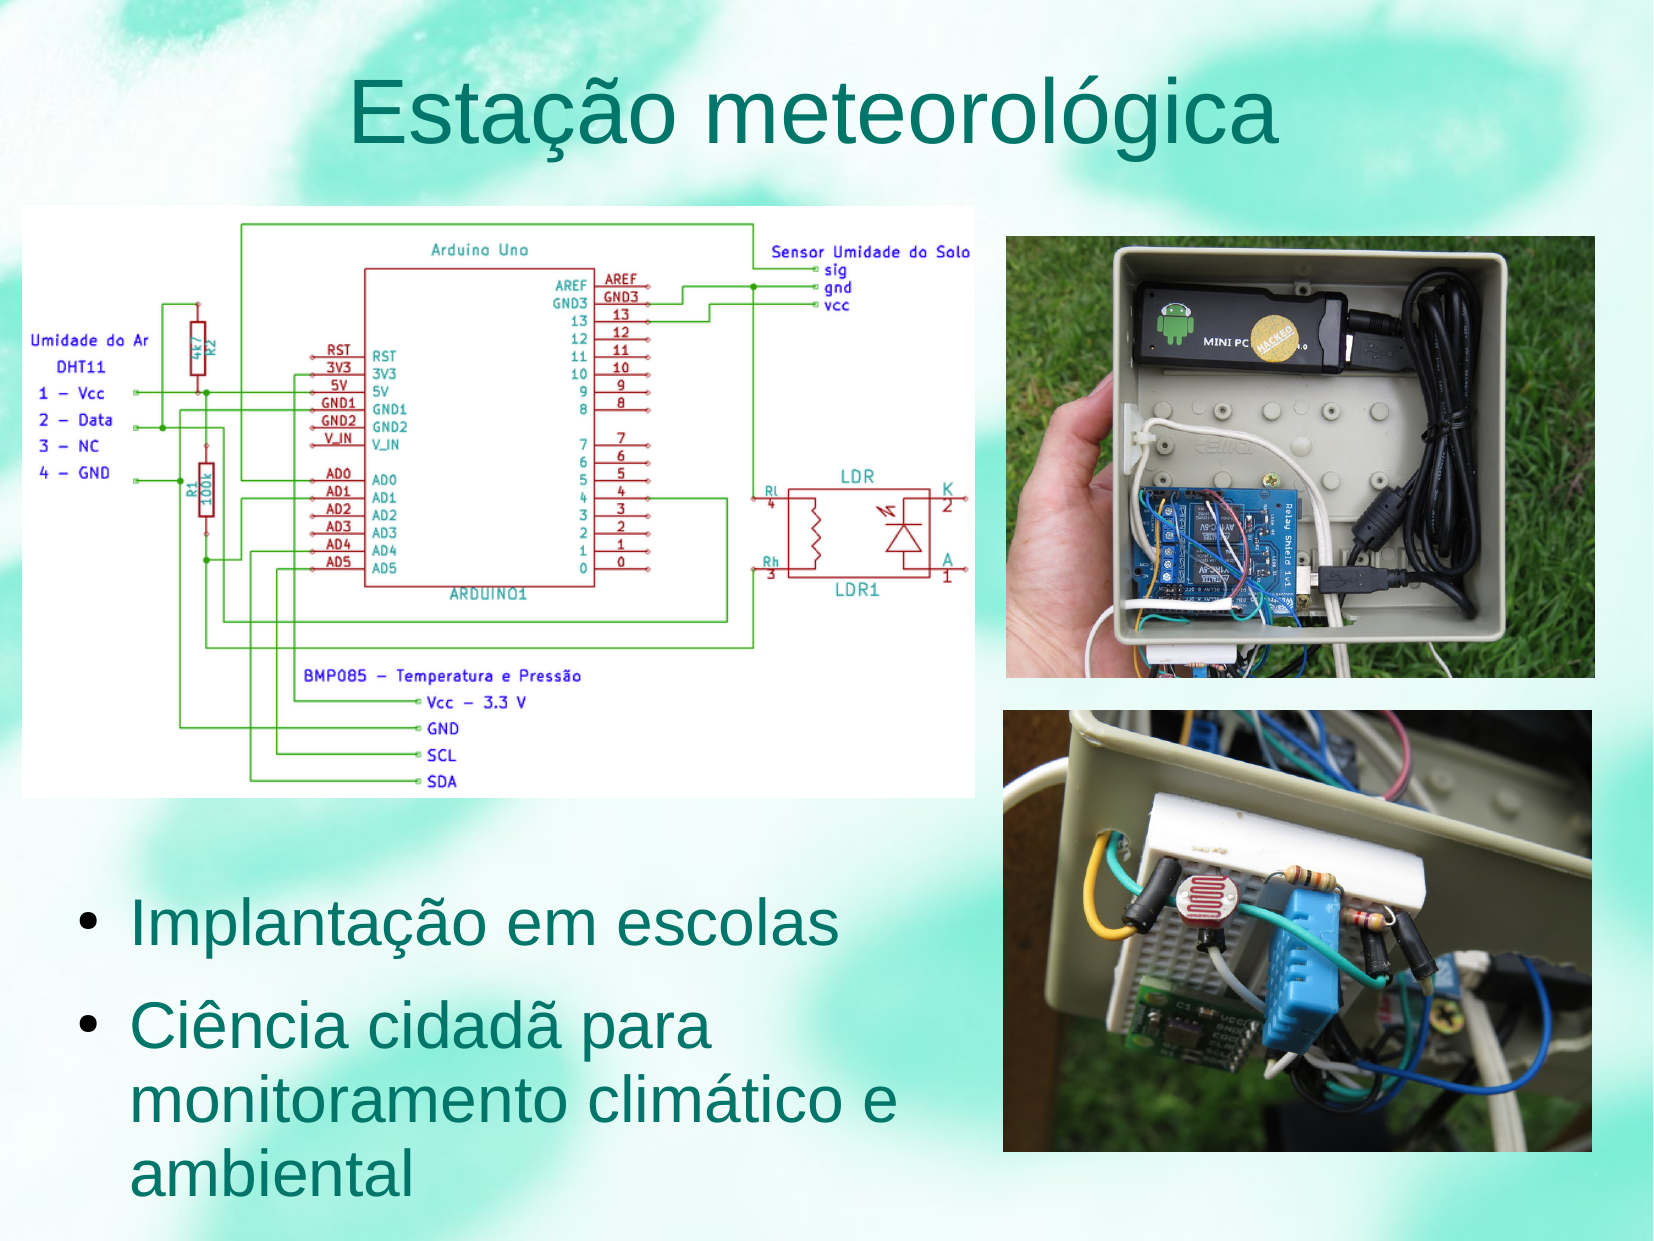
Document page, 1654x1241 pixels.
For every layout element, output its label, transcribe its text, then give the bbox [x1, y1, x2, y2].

picture [0, 0, 1654, 1241]
title Estação meteorológica [82, 8, 1571, 216]
list Implantação em escolas Ciência cidadã para monitoramento climático e ambiental [59, 885, 916, 1211]
